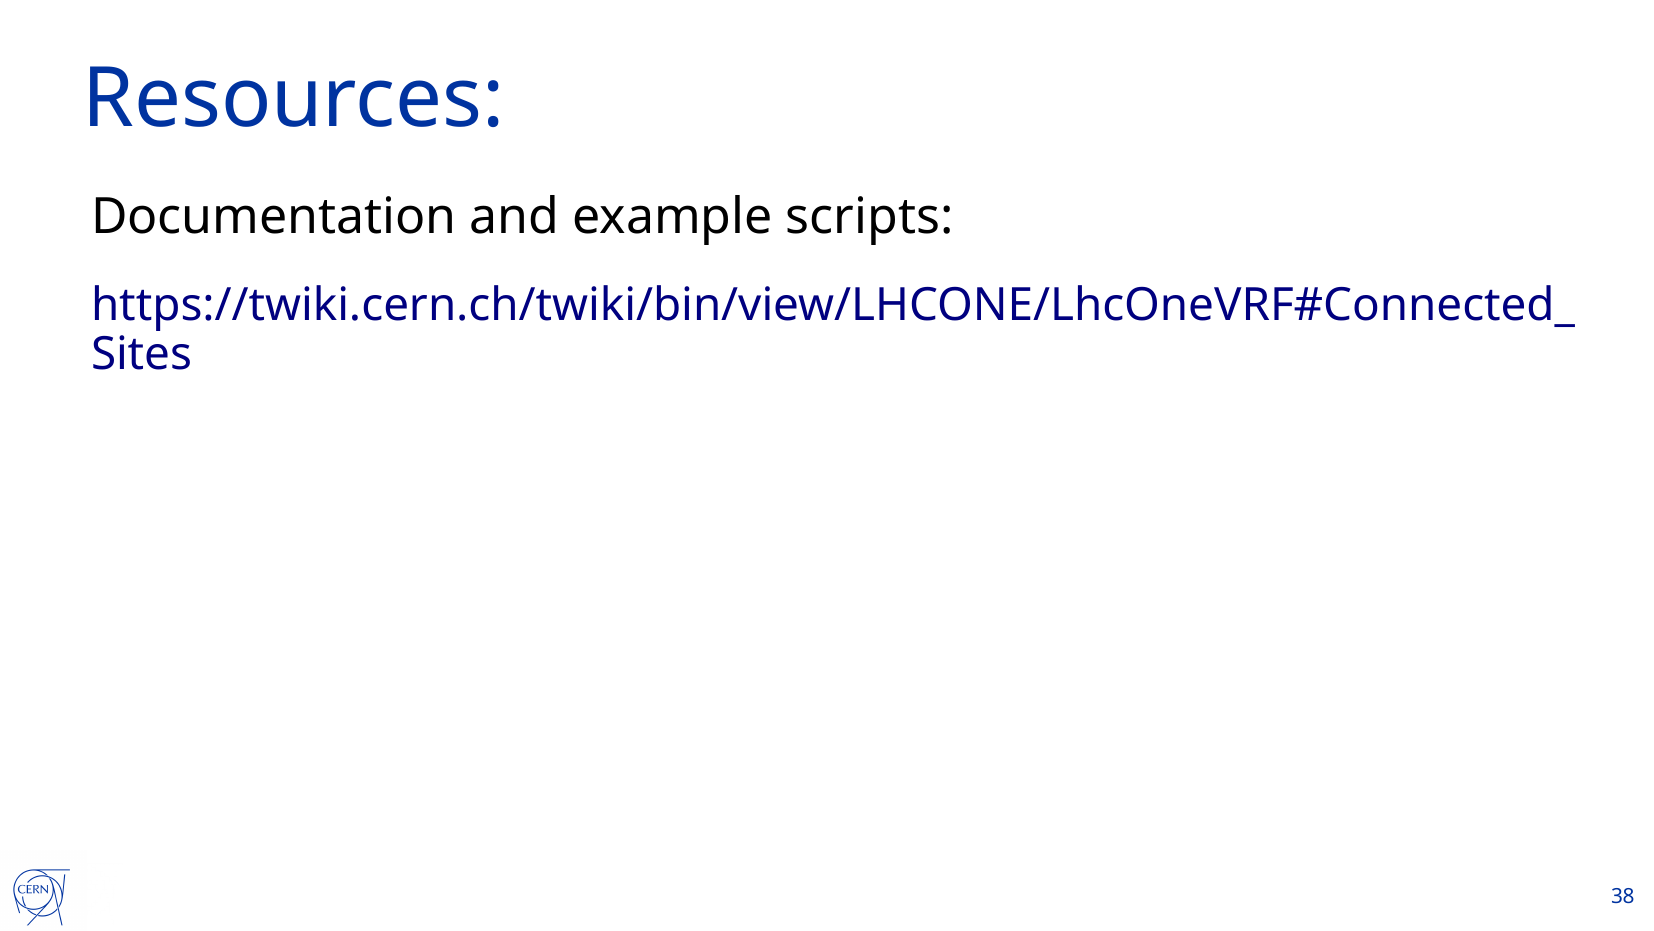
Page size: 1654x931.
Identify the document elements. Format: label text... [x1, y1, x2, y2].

picture [0, 850, 127, 931]
title Resources: [82, 37, 1571, 193]
text_box Documentation and example scripts: https://twiki.cern.ch/twiki/bin/view/LHCONE/LhcOneVRF#Connected_Sites [76, 172, 1601, 925]
